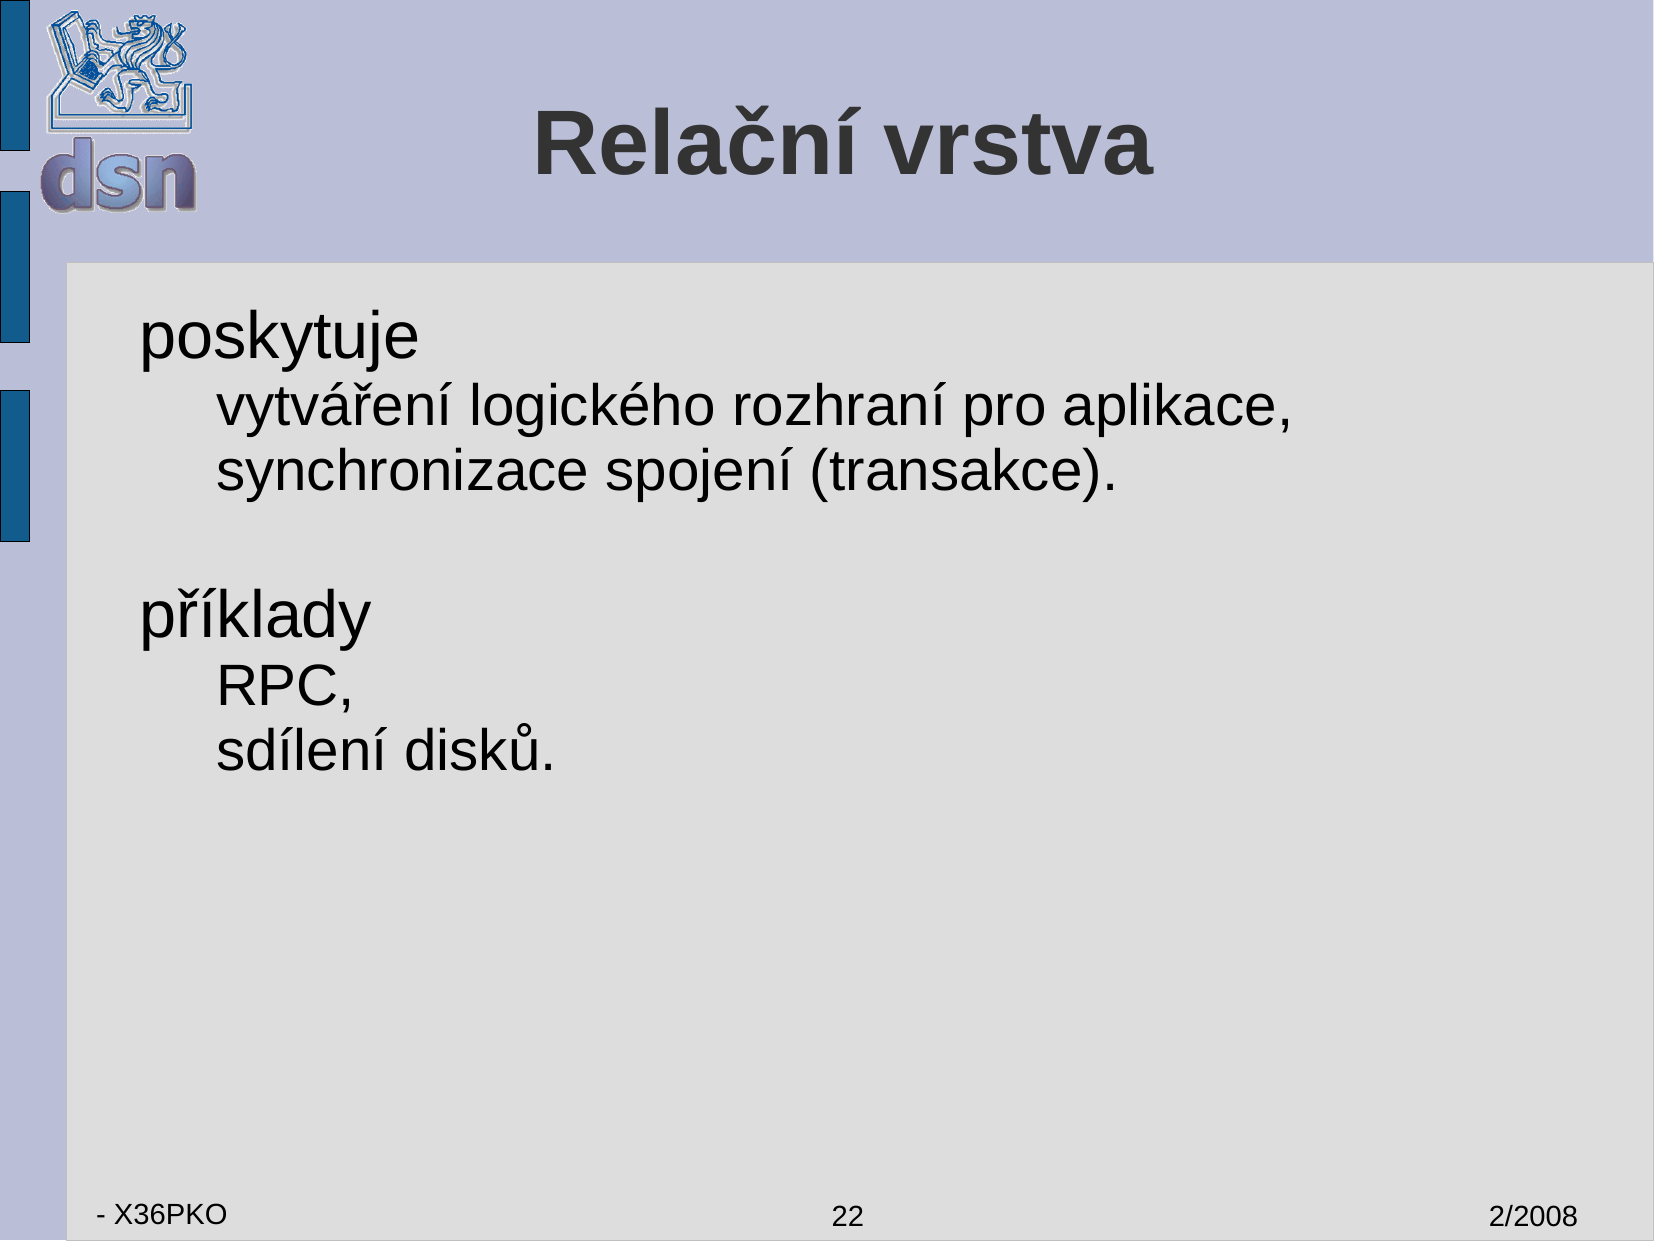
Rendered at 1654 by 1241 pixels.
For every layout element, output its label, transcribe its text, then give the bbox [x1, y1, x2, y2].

title Relační vrstva [210, 39, 1478, 247]
picture [10, 10, 223, 230]
list poskytuje vytváření logického rozhraní pro aplikace, synchronizace spojení (transakce). příklady RPC, sdílení disků. [121, 297, 1534, 1126]
